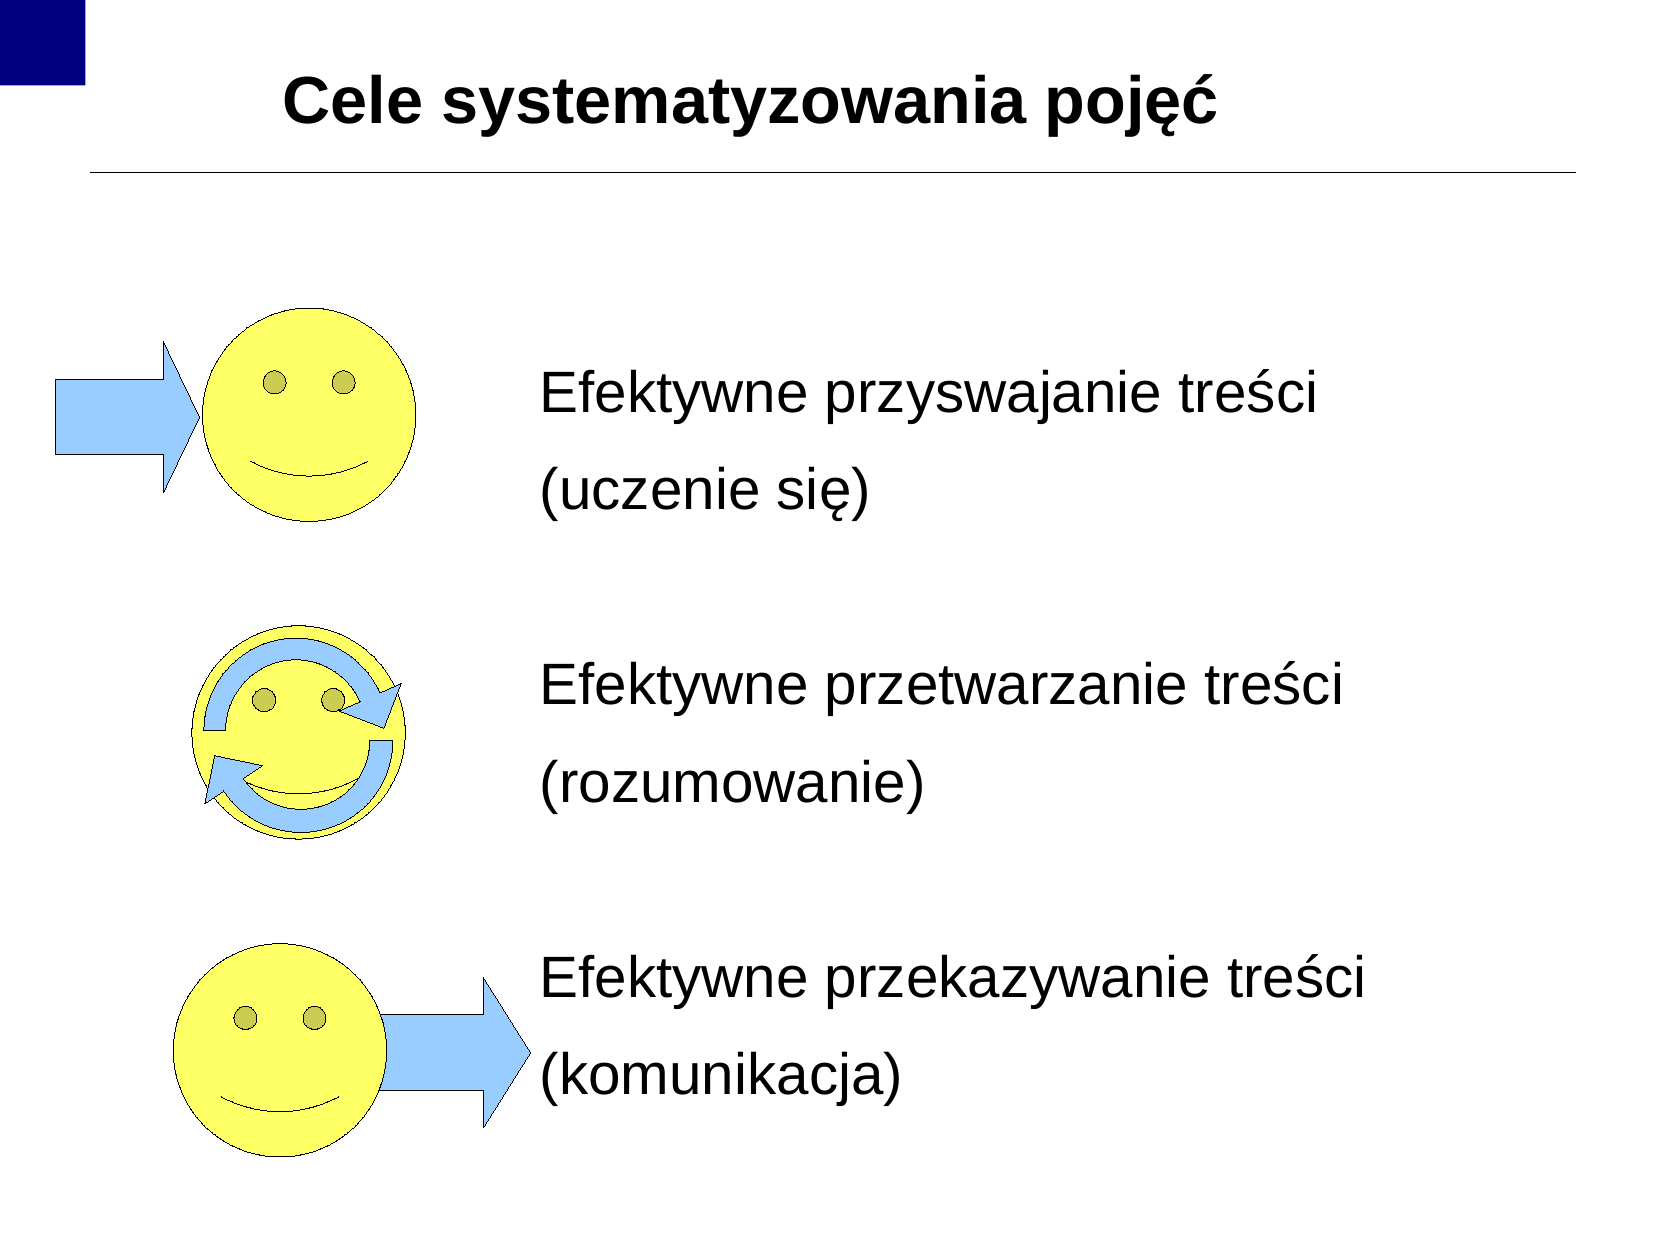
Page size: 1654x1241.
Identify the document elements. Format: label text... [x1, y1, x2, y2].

text_box [55, 341, 200, 493]
text_box Cele systematyzowania pojęć [267, 56, 1509, 149]
text_box Efektywne przyswajanie treści (uczenie się) Efektywne przetwarzanie treści (rozumowanie) Efektywne przekazywanie treści (komunikacja) [525, 319, 1654, 1150]
text_box [0, 0, 86, 86]
text_box [173, 943, 531, 1157]
text_box [191, 625, 406, 840]
text_box [202, 308, 416, 522]
